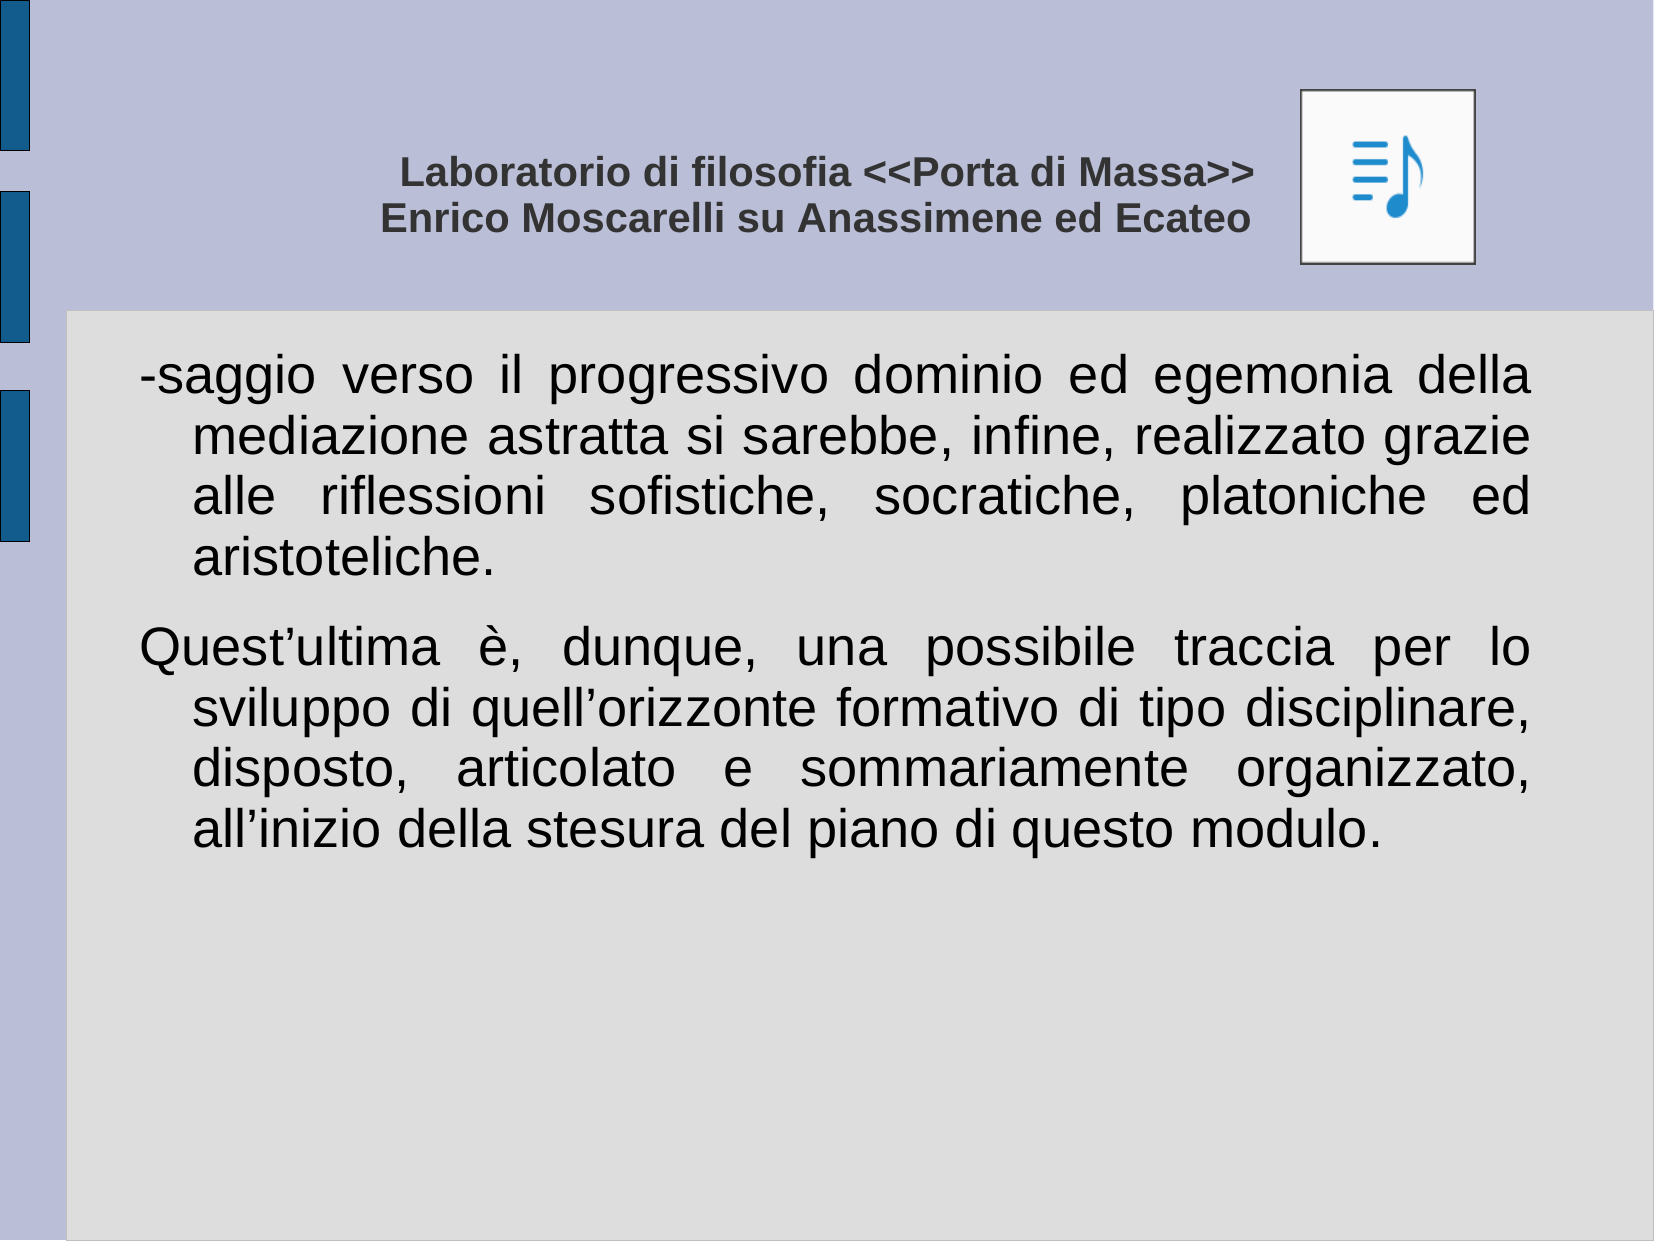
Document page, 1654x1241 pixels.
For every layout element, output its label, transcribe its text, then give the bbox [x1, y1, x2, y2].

text_box [1299, 88, 1477, 266]
title Laboratorio di filosofia <<Porta di Massa>> Enrico Moscarelli su Anassimene ed Ecateo [121, 91, 1534, 299]
list -saggio verso il progressivo dominio ed egemonia della mediazione astratta si sarebbe, infine, realizzato grazie alle riflessioni sofistiche, socratiche, platoniche ed aristoteliche. Quest’ultima è, dunque, una possibile traccia per lo sviluppo di quell’orizzonte formativo di tipo disciplinare, disposto, articolato e sommariamente organizzato, all’inizio della stesura del piano di questo modulo. [121, 344, 1534, 1127]
